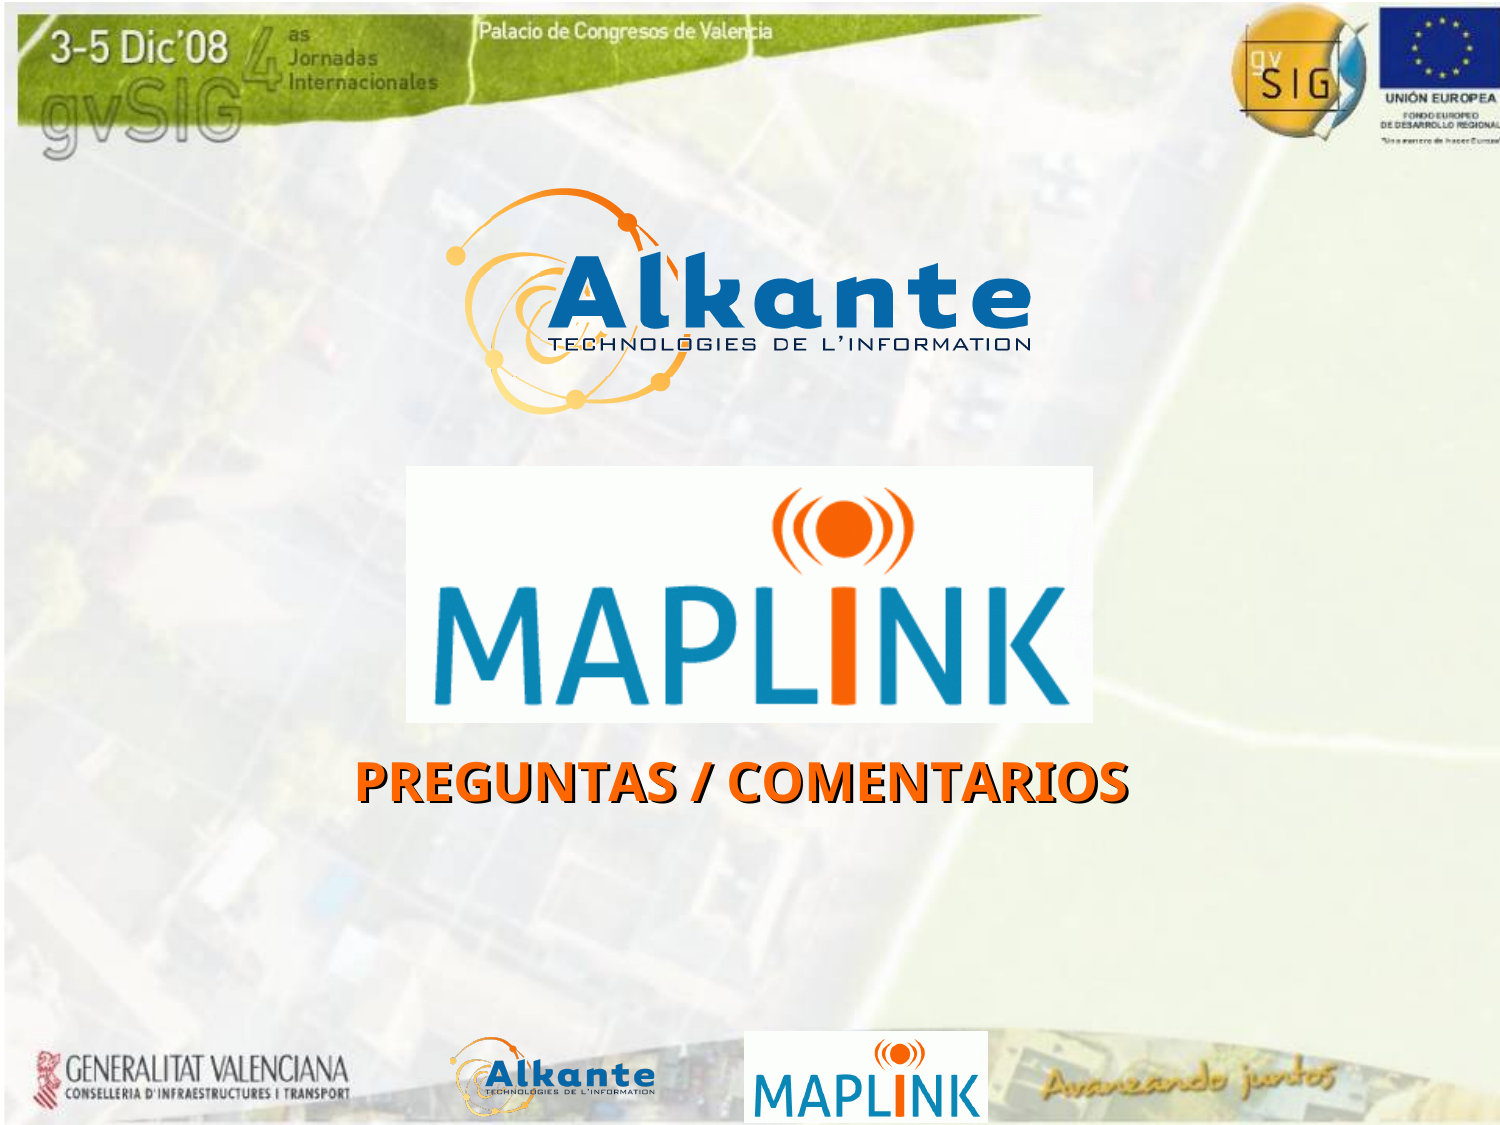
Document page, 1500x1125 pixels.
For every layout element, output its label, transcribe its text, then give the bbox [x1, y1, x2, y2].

text_box PREGUNTAS / COMENTARIOS [338, 745, 1145, 912]
picture [4, 2, 1500, 1125]
